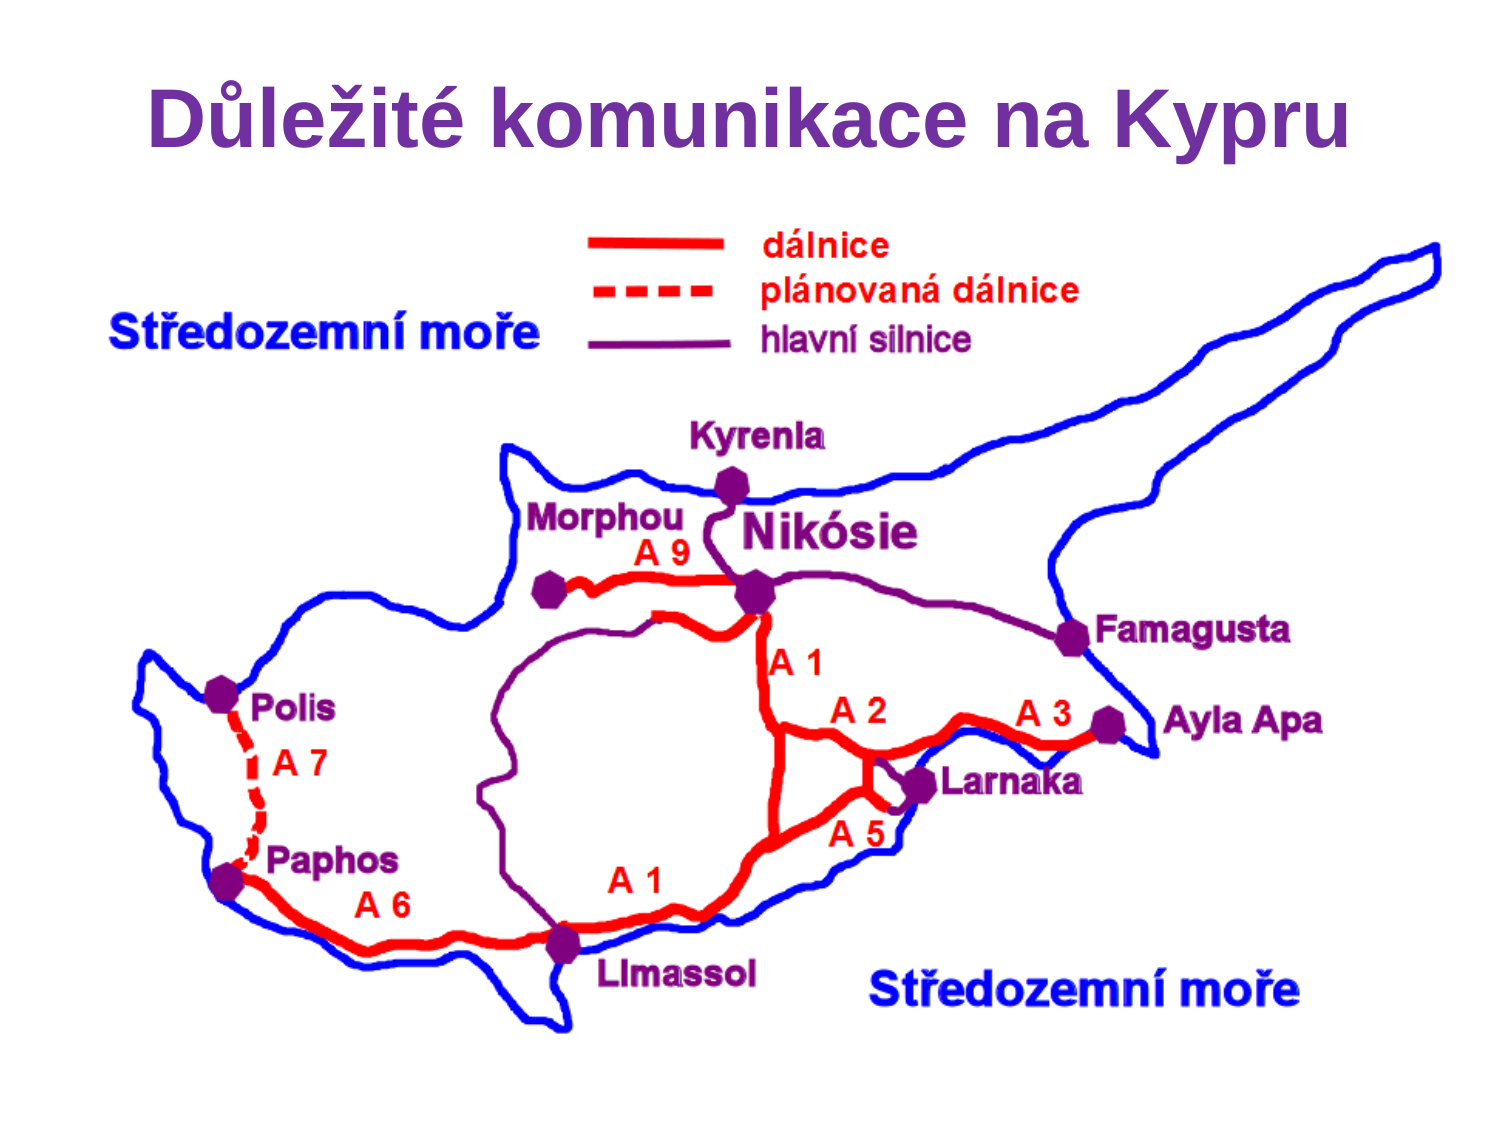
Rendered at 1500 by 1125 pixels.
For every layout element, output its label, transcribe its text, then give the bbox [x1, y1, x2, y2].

title Důležité komunikace na Kypru [29, 31, 1471, 197]
picture [21, 207, 1482, 1071]
